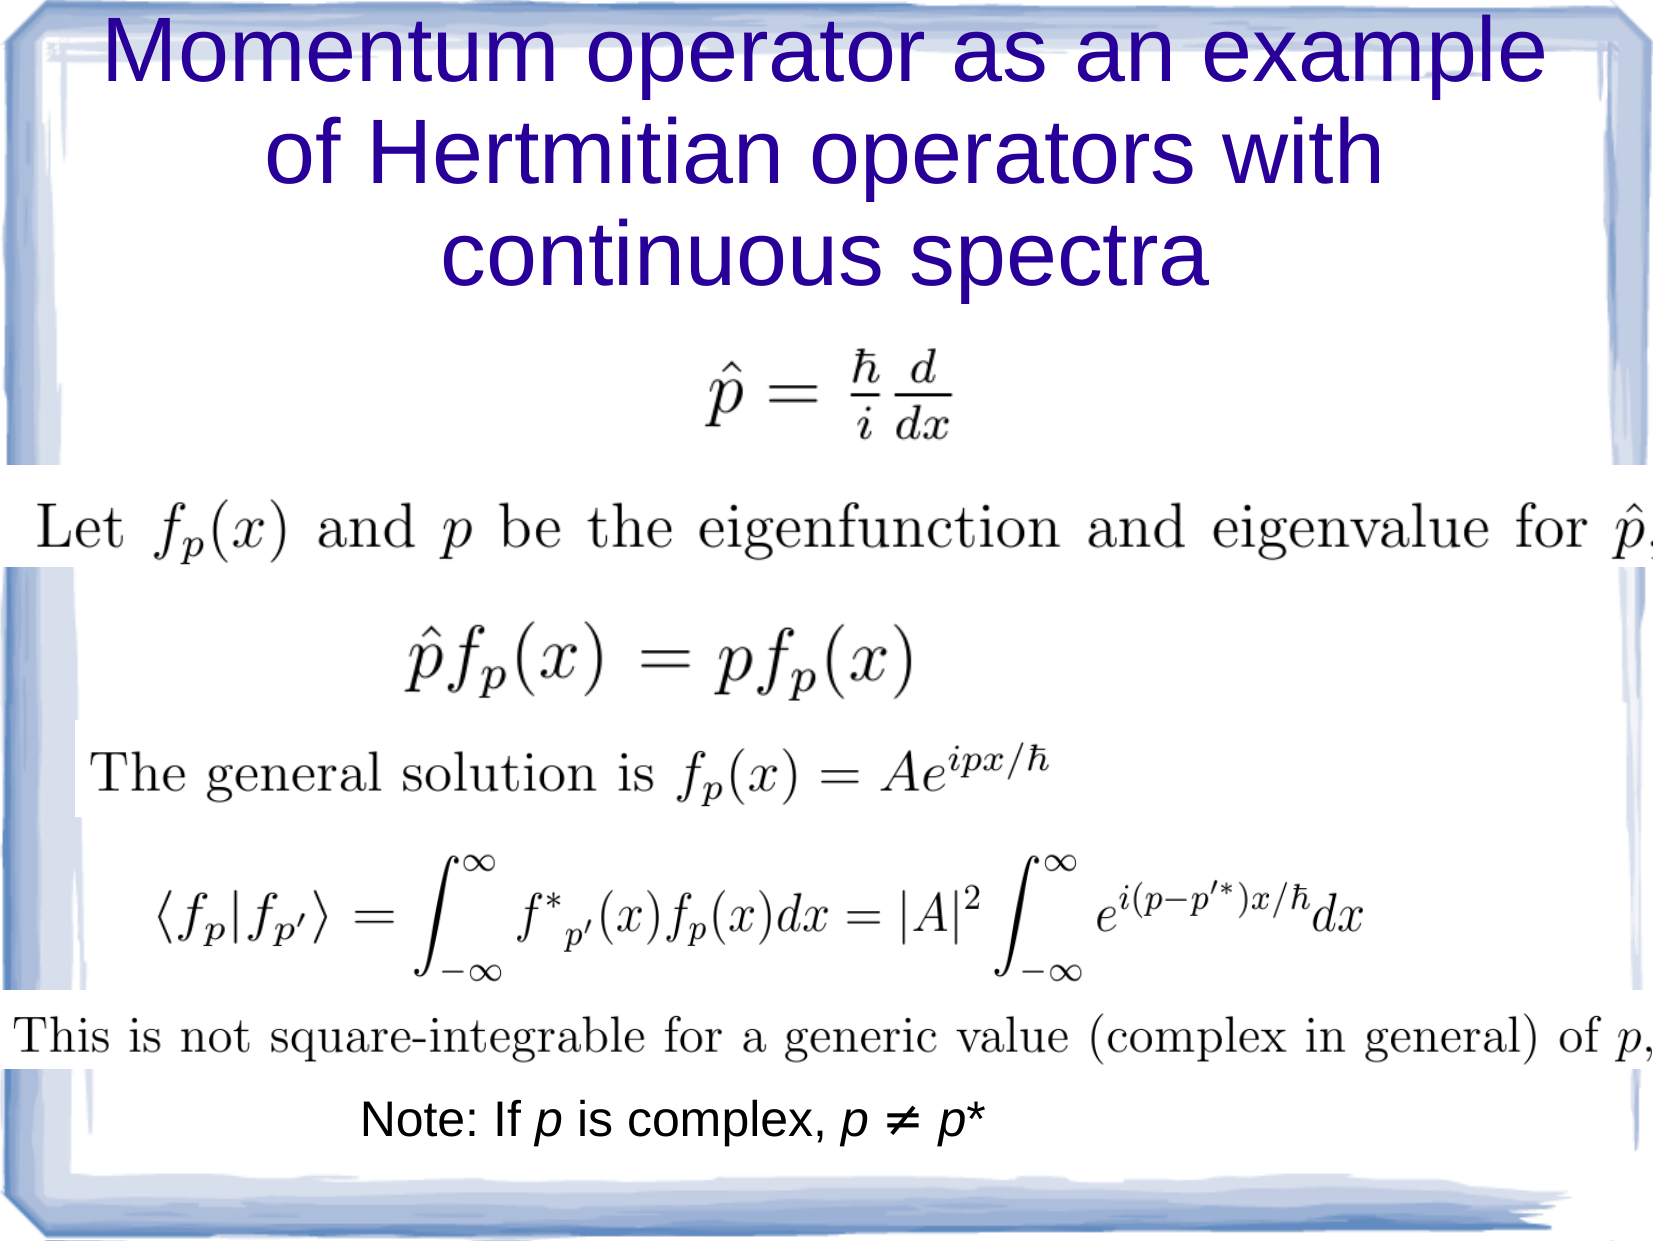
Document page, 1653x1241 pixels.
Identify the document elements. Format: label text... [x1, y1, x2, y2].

picture [0, 0, 1653, 1241]
text_box Note: If p is complex, p ≠ p* [345, 1084, 1216, 1155]
title Momentum operator as an example of Hertmitian operators with continuous spectra [82, 0, 1570, 307]
